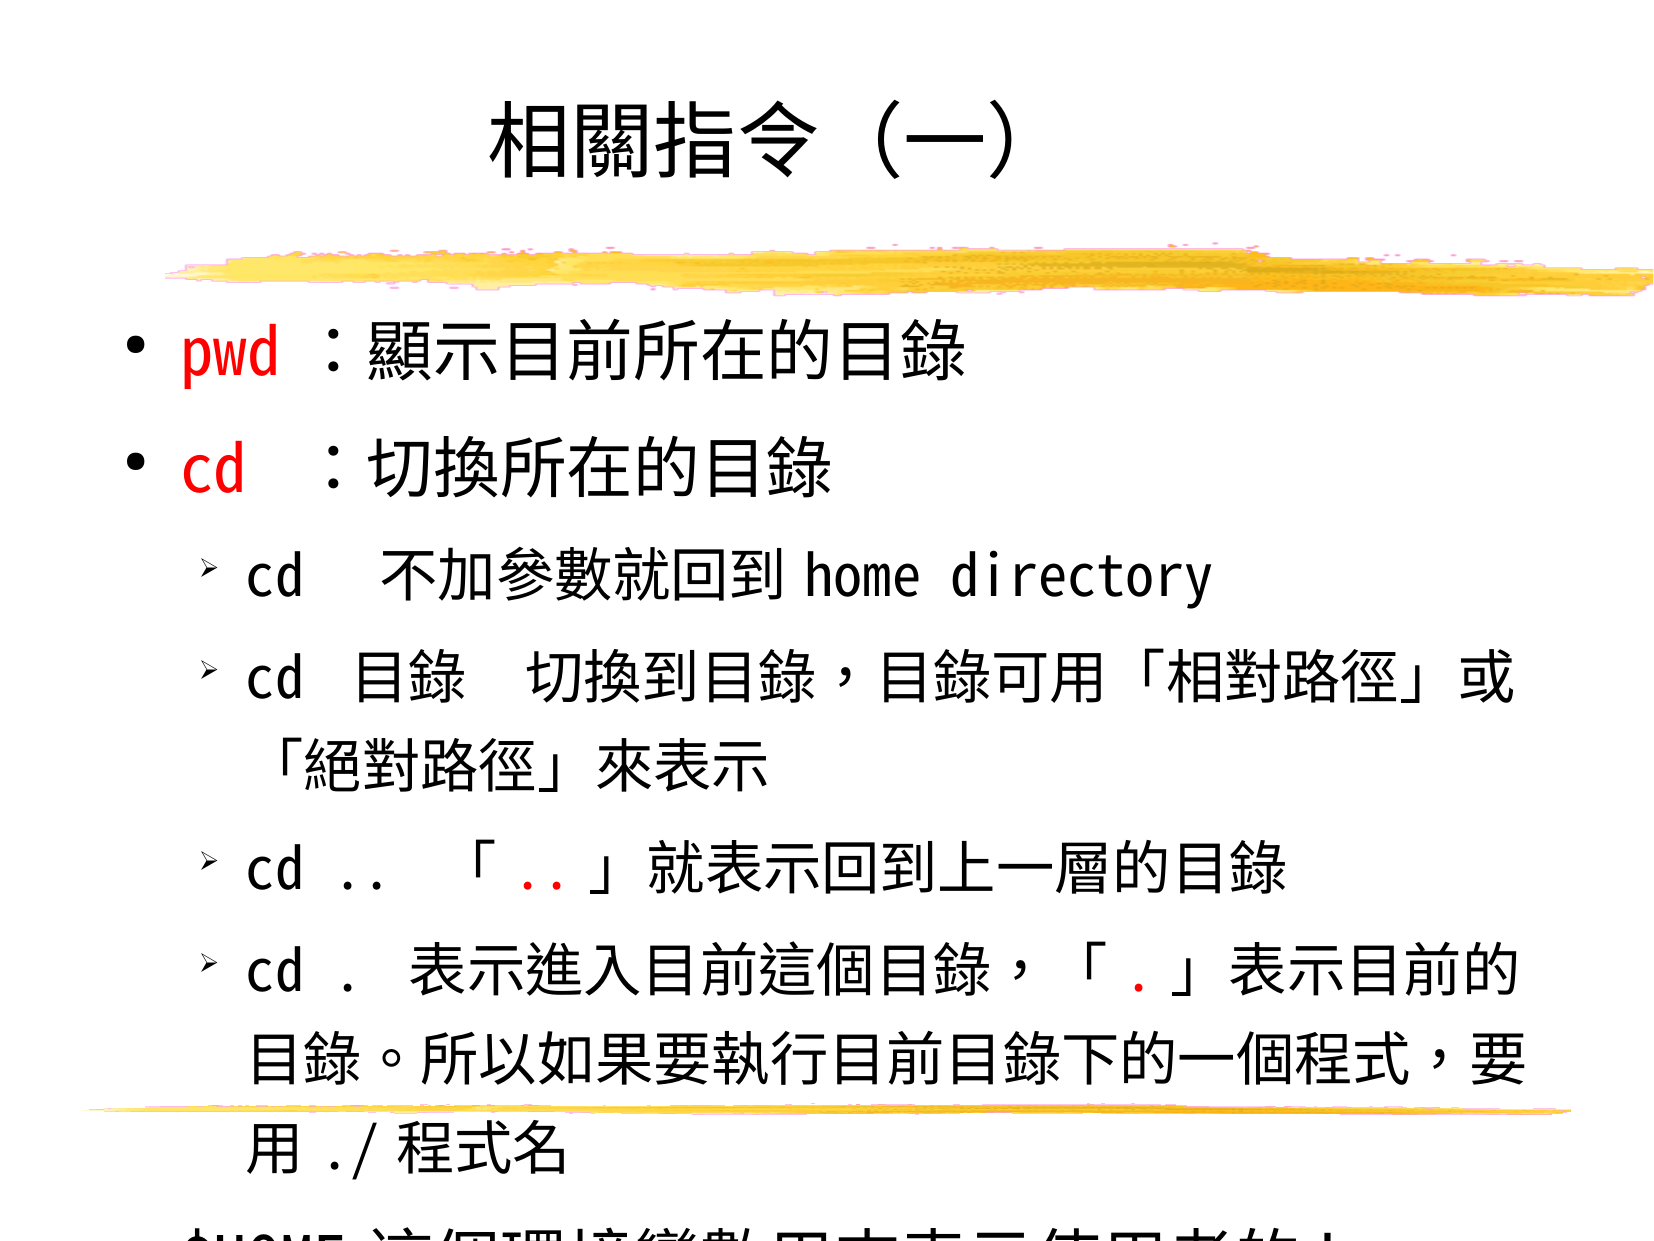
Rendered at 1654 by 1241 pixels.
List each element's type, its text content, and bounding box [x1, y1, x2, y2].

picture [1530, 1102, 1571, 1117]
picture [165, 237, 1654, 308]
picture [82, 1102, 124, 1117]
title 相關指令（一） [76, 28, 1482, 236]
list pwd：顯示目前所在的目錄 cd ：切換所在的目錄 cd 不加參數就回到home directory cd 目錄 切換到目錄，目錄可用「相對路徑」或「絕對路徑」來表示 cd .. 「..」就表示回到上一層的目錄 cd . 表示進入目前這個目錄，「.」表示目前的目錄。所以如果要執行目前目錄下的一個程式，要用./程式名 $HOME這個環境變數用來表示使用者的home directory [124, 292, 1530, 1119]
